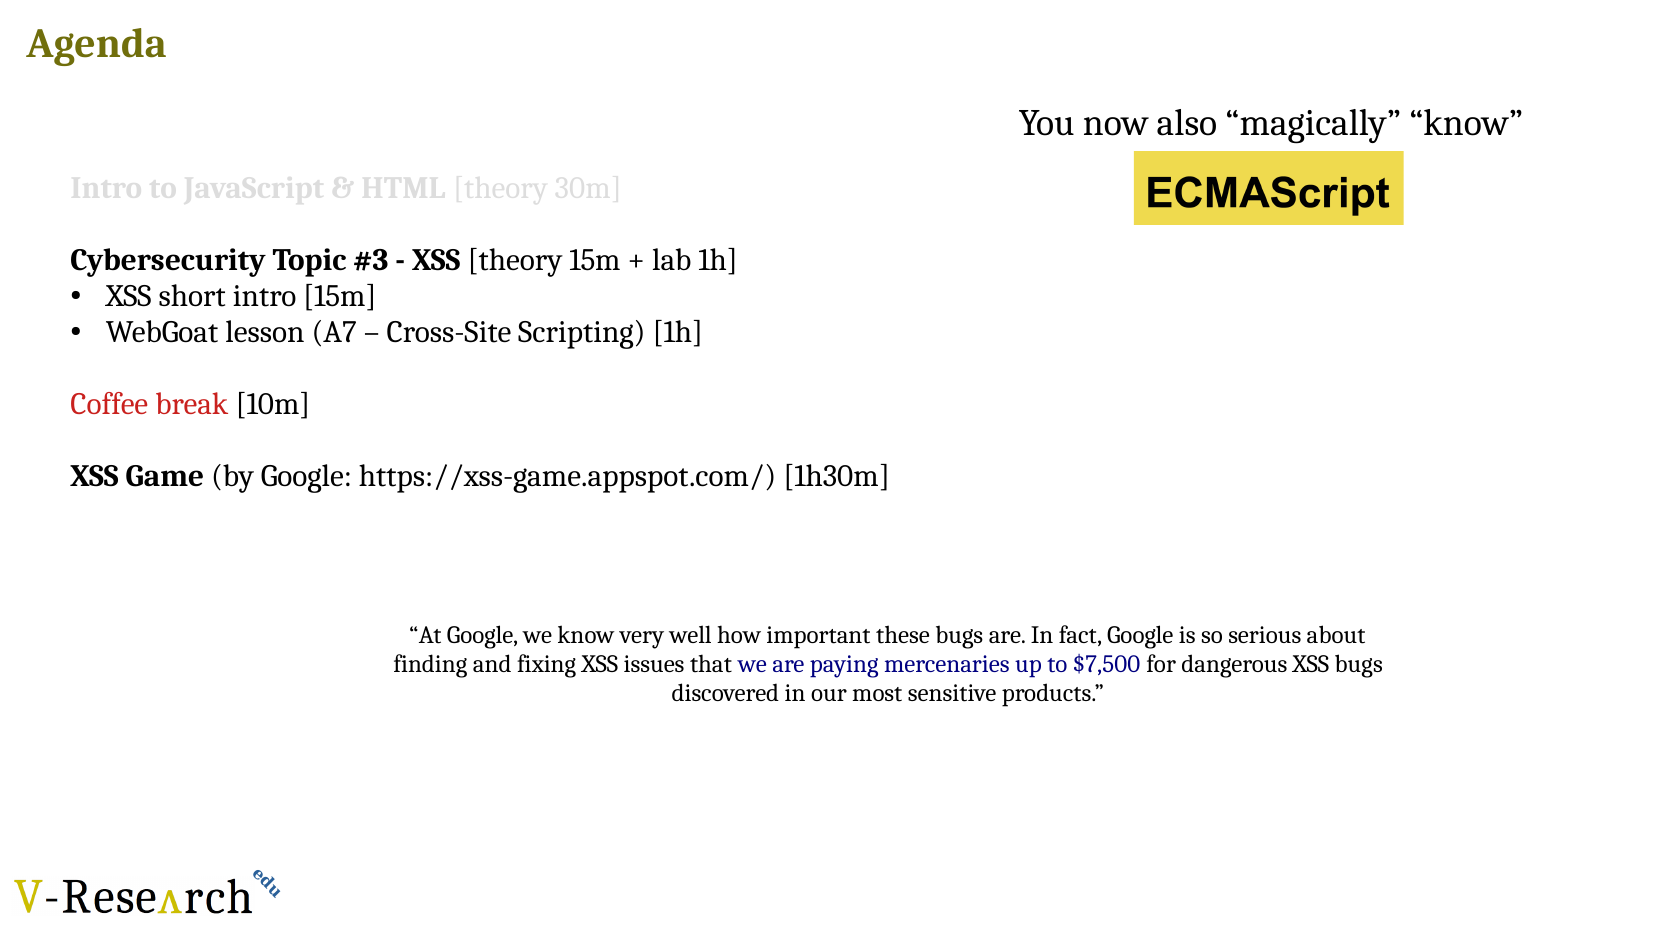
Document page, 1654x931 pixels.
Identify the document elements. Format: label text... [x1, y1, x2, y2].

text_box Agenda [11, 12, 1193, 77]
text_box “At Google, we know very well how important these bugs are. In fact, Google is so serious about finding and fixing XSS issues that we are paying mercenaries up to $7,500 for dangerous XSS bugs discovered in our most sensitive products.” [370, 649, 1406, 746]
picture [1133, 154, 1404, 225]
text_box Intro to JavaScript & HTML [theory 30m] Cybersecurity Topic #3 - XSS [theory 15m + lab 1h] XSS short intro [15m] WebGoat lesson (A7 – Cross-Site Scripting) [1h] Coffee break [10m] XSS Game (by Google: https://xss-game.appspot.com/) [1h30m] [70, 170, 1512, 649]
picture [11, 876, 255, 916]
text_box You now also “magically” “know” [1003, 94, 1559, 154]
text_box edu [222, 847, 333, 931]
